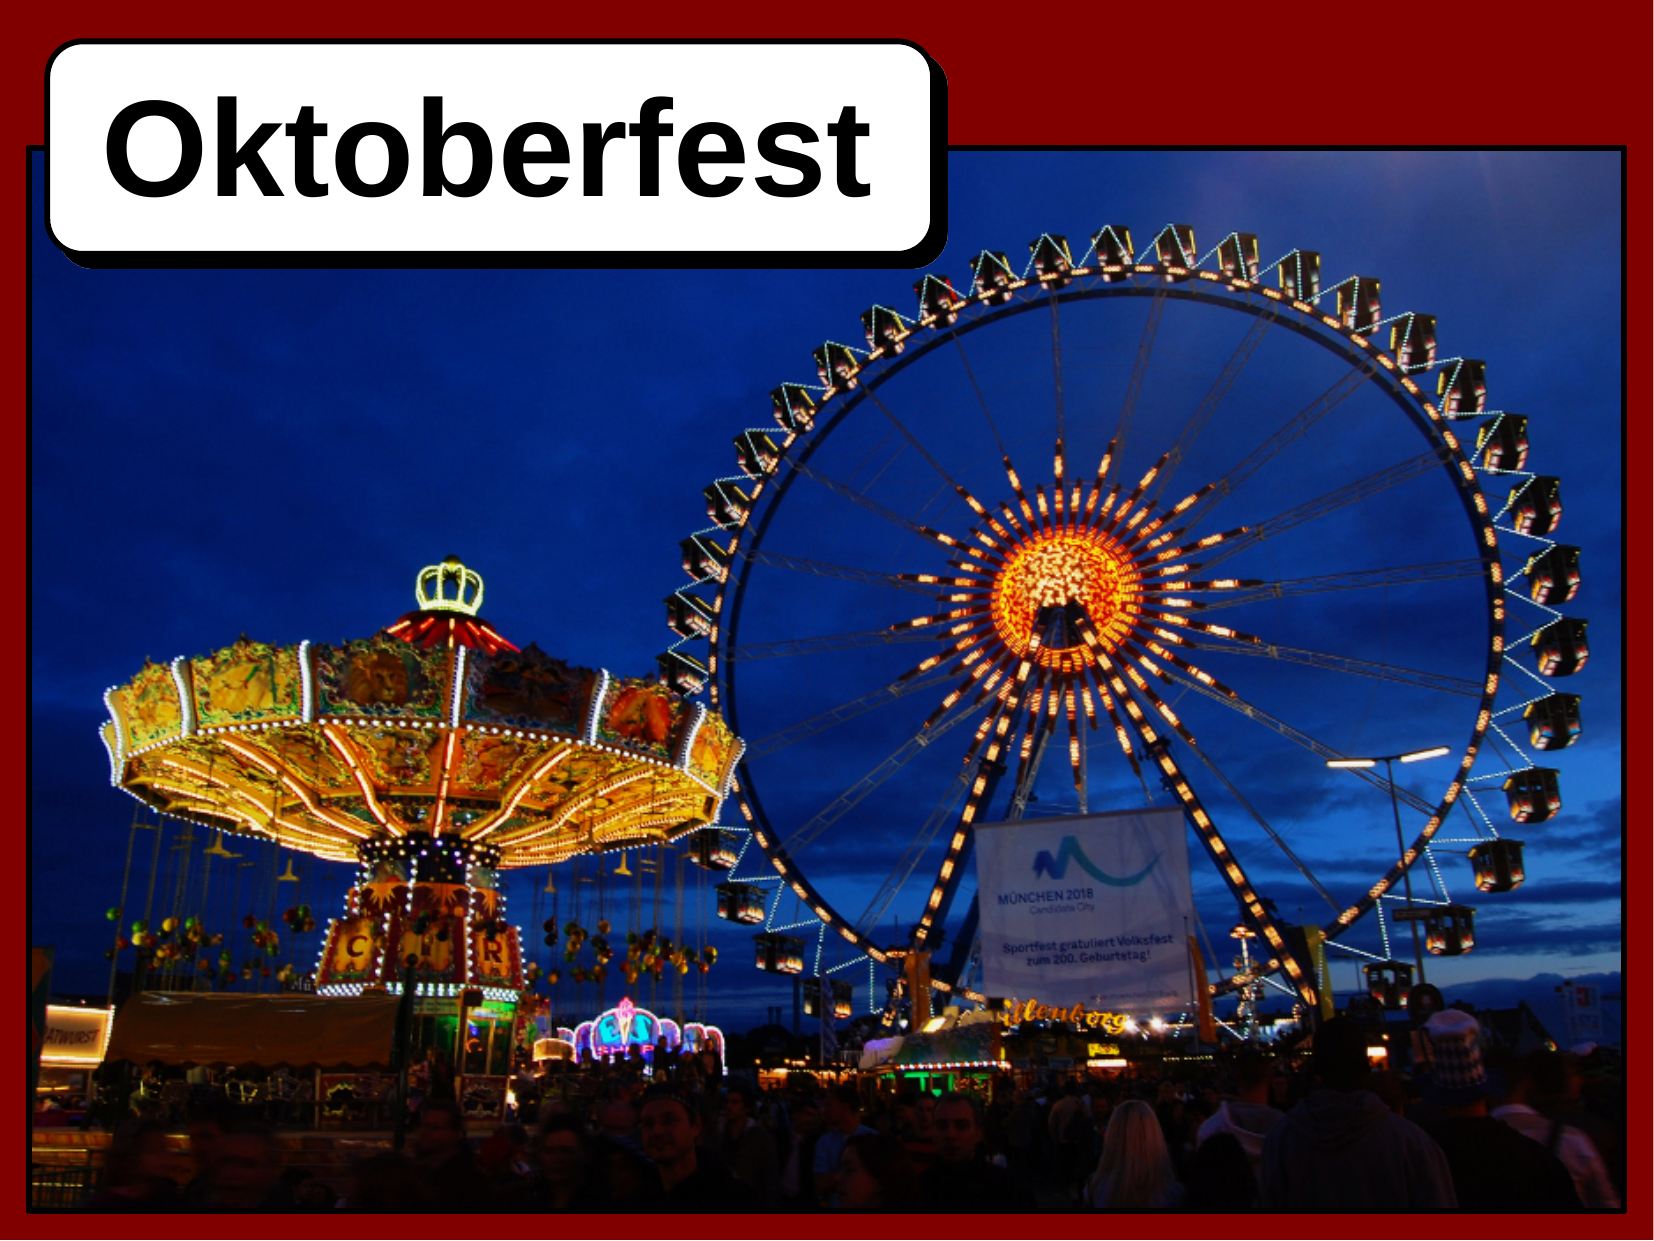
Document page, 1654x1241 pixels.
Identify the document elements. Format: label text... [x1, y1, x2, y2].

picture [32, 150, 1622, 1208]
text_box [47, 41, 934, 254]
text_box Oktoberfest [70, 64, 904, 243]
